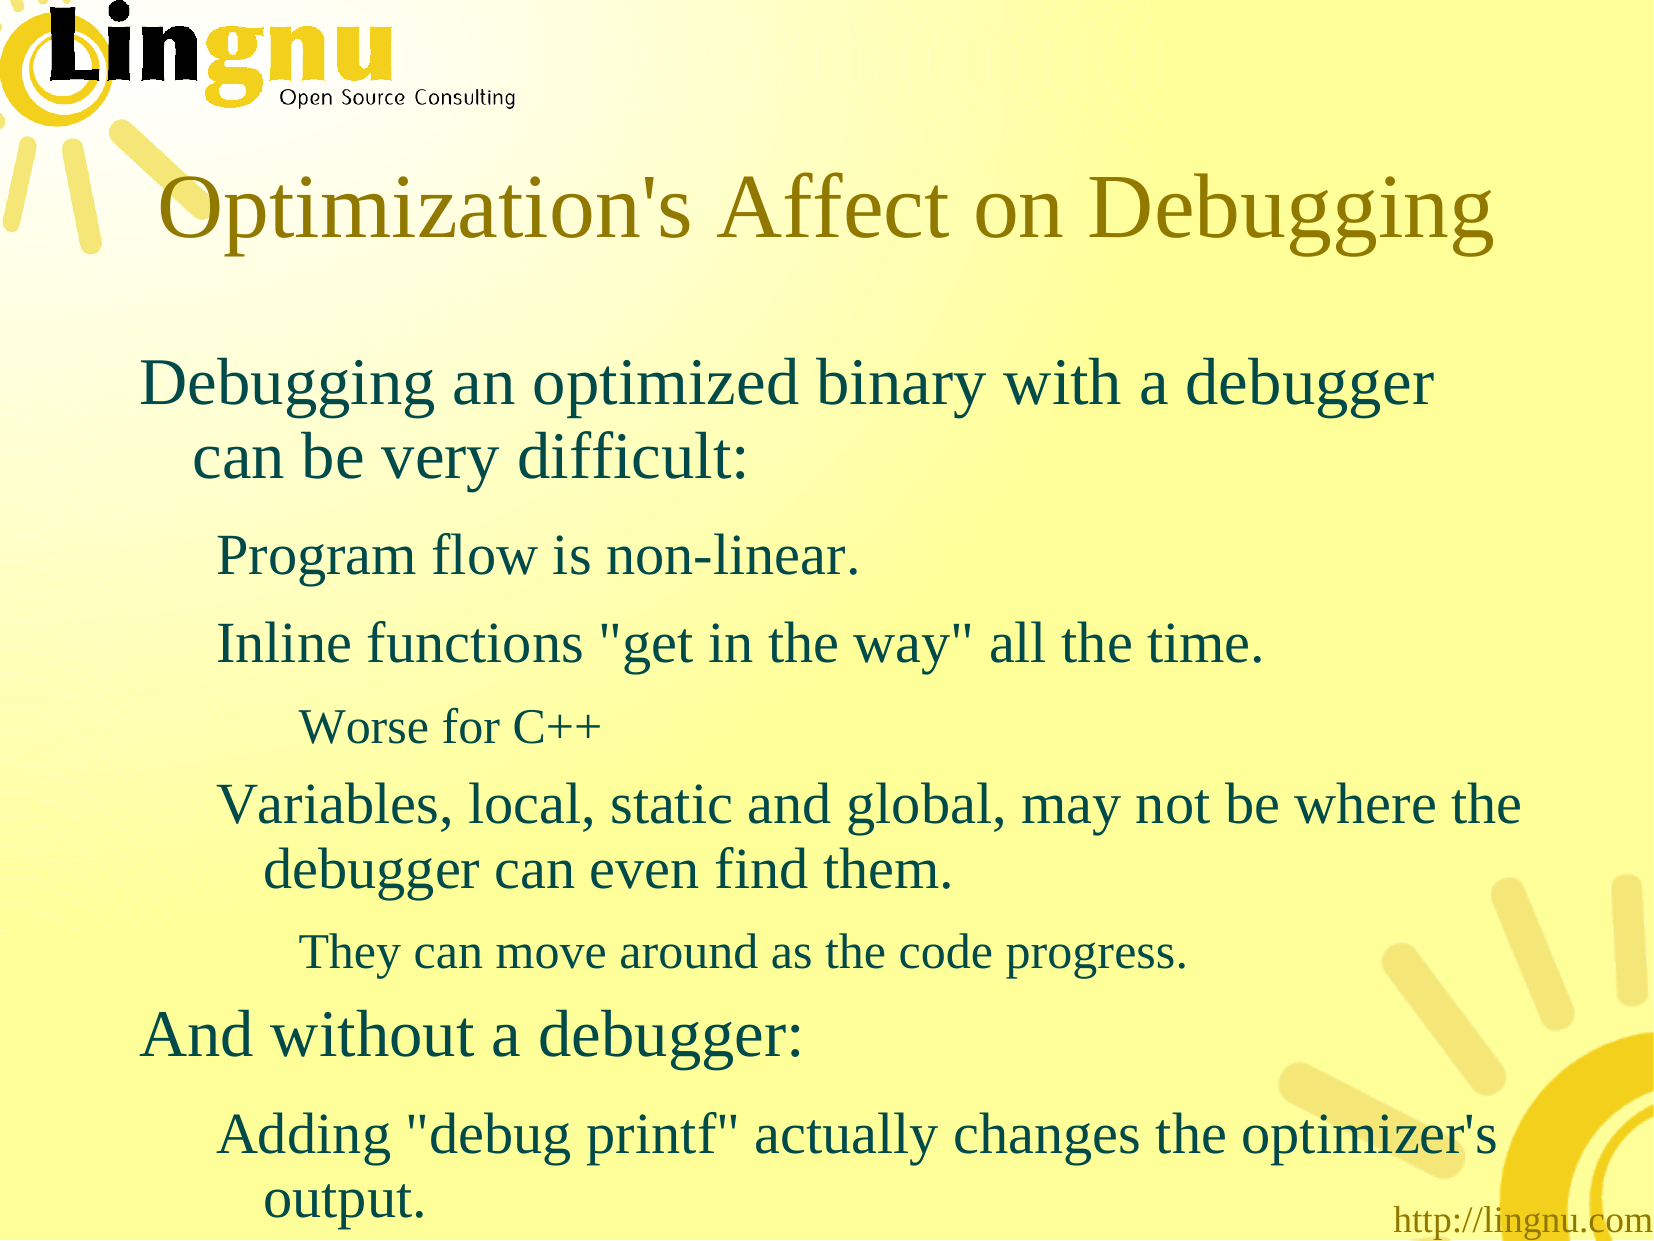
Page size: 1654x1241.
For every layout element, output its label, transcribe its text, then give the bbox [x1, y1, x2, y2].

list Debugging an optimized binary with a debugger can be very difficult: Program flow is non-linear. Inline functions "get in the way" all the time. Worse for C++ Variables, local, static and global, may not be where the debugger can even find them. They can move around as the code progress. And without a debugger: Adding "debug printf" actually changes the optimizer's output. [121, 344, 1534, 1231]
picture [1256, 871, 1654, 1241]
title Optimization's Affect on Debugging [121, 102, 1534, 311]
picture [1526, 1232, 1537, 1239]
picture [0, 0, 516, 256]
